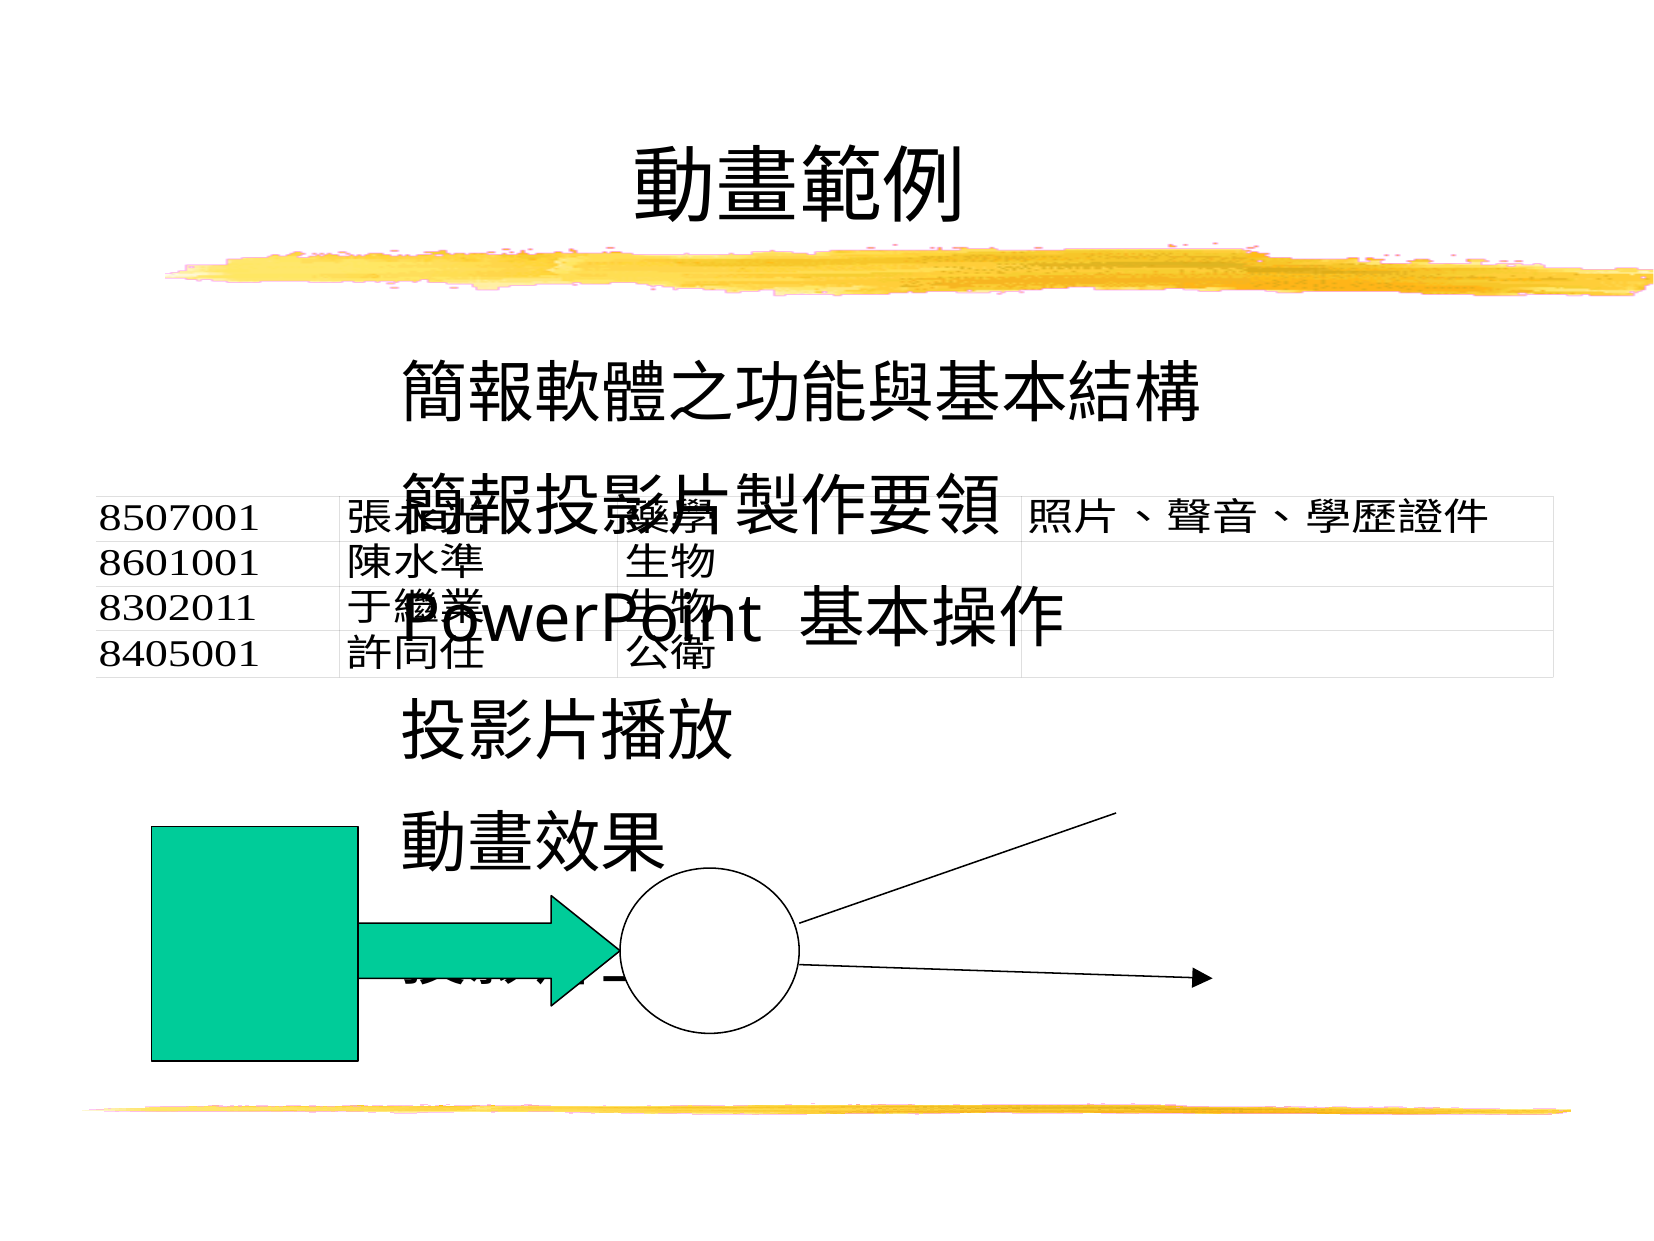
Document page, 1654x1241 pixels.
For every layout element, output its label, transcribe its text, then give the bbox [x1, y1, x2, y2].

list 簡報軟體之功能與基本結構 簡報投影片製作要領 PowerPoint 基本操作 投影片播放 動畫效果 投影片上網 [385, 330, 1461, 496]
picture [82, 1102, 1571, 1117]
chart [96, 496, 1599, 743]
title 動畫範例 [96, 41, 1502, 249]
picture [165, 237, 1654, 308]
list 簡報軟體之功能與基本結構 簡報投影片製作要領 PowerPoint 基本操作 投影片播放 動畫效果 投影片上網 [385, 743, 1461, 1061]
text_box [620, 868, 800, 1034]
